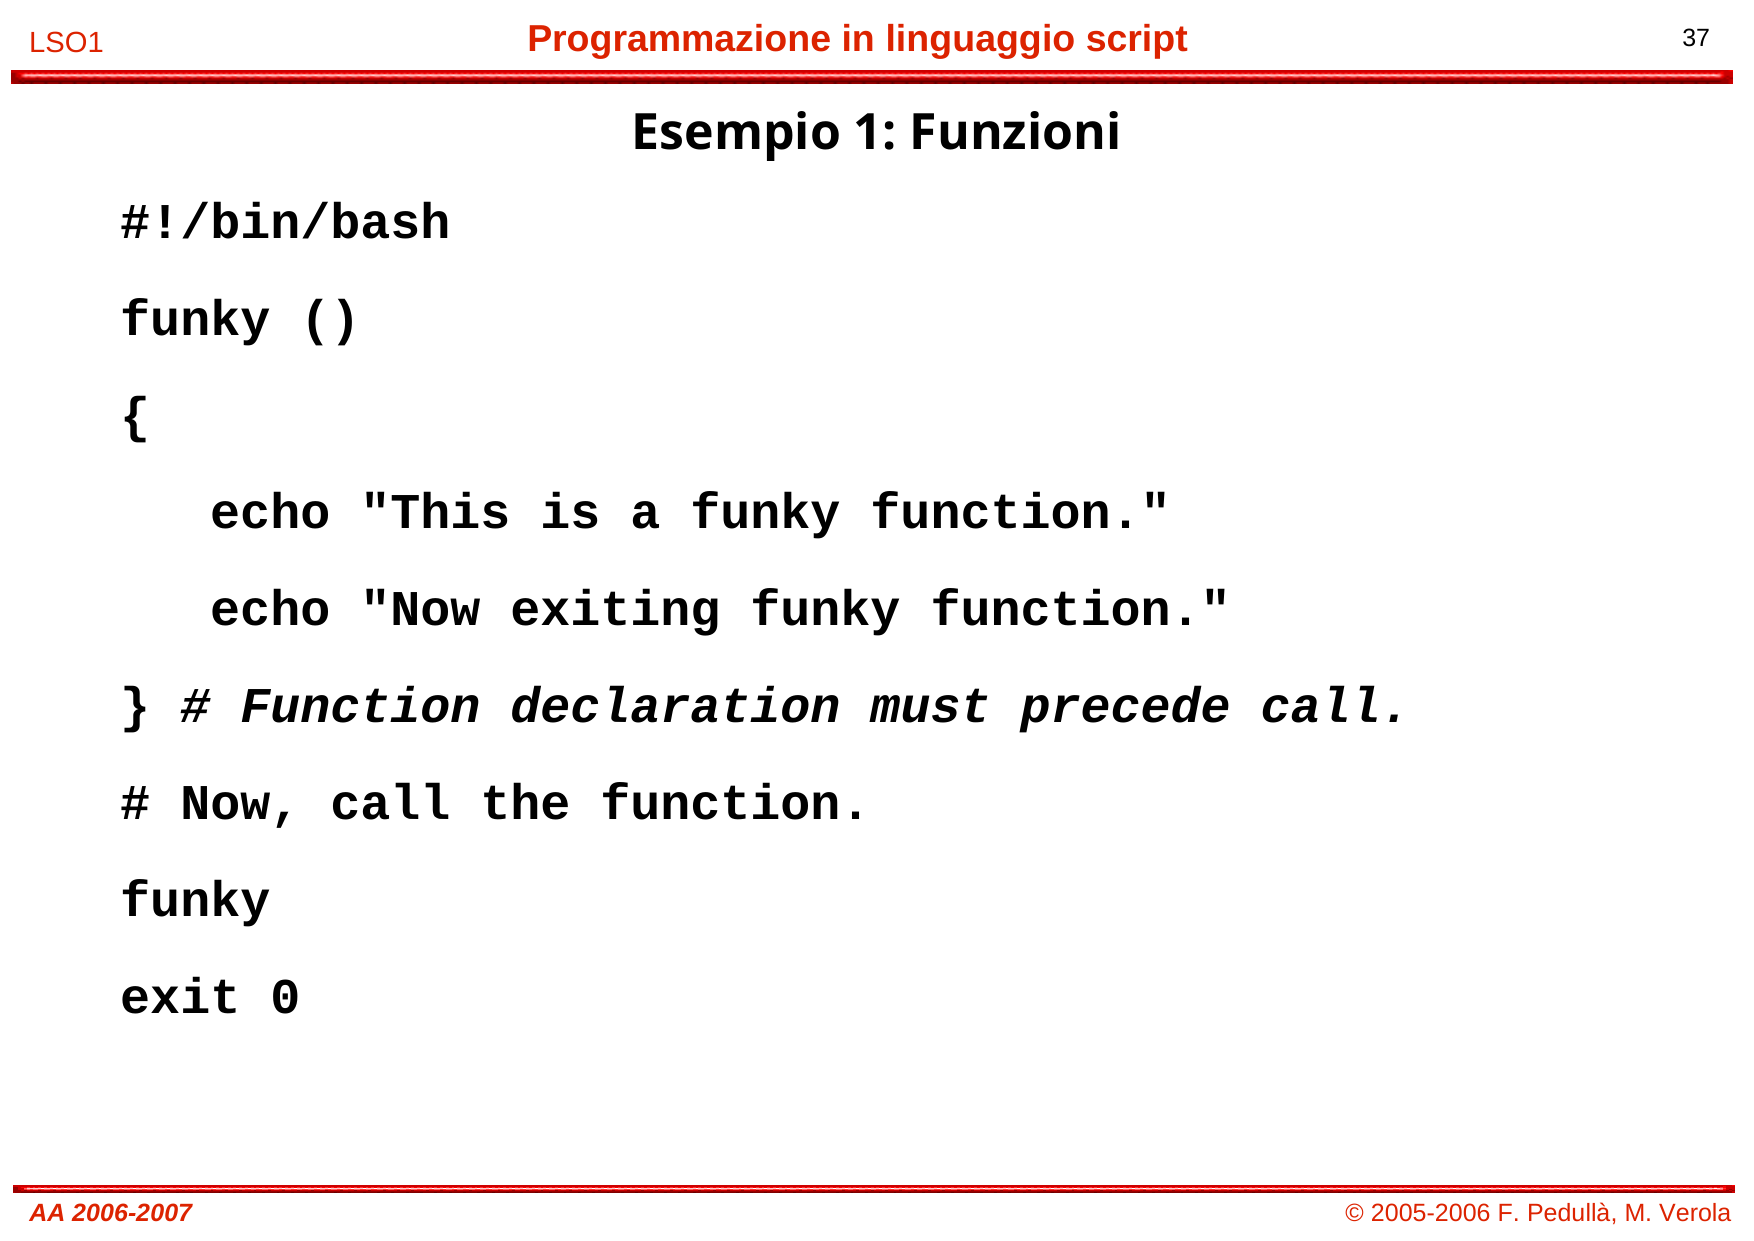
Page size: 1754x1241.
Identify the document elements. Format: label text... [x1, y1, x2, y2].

picture [11, 70, 1733, 84]
title Esempio 1: Funzioni [595, 84, 1159, 180]
list #!/bin/bash funky () { echo "This is a funky function." echo "Now exiting funky function." } # Function declaration must precede call. # Now, call the function. funky exit 0 [105, 188, 1743, 1175]
picture [13, 1185, 1735, 1193]
